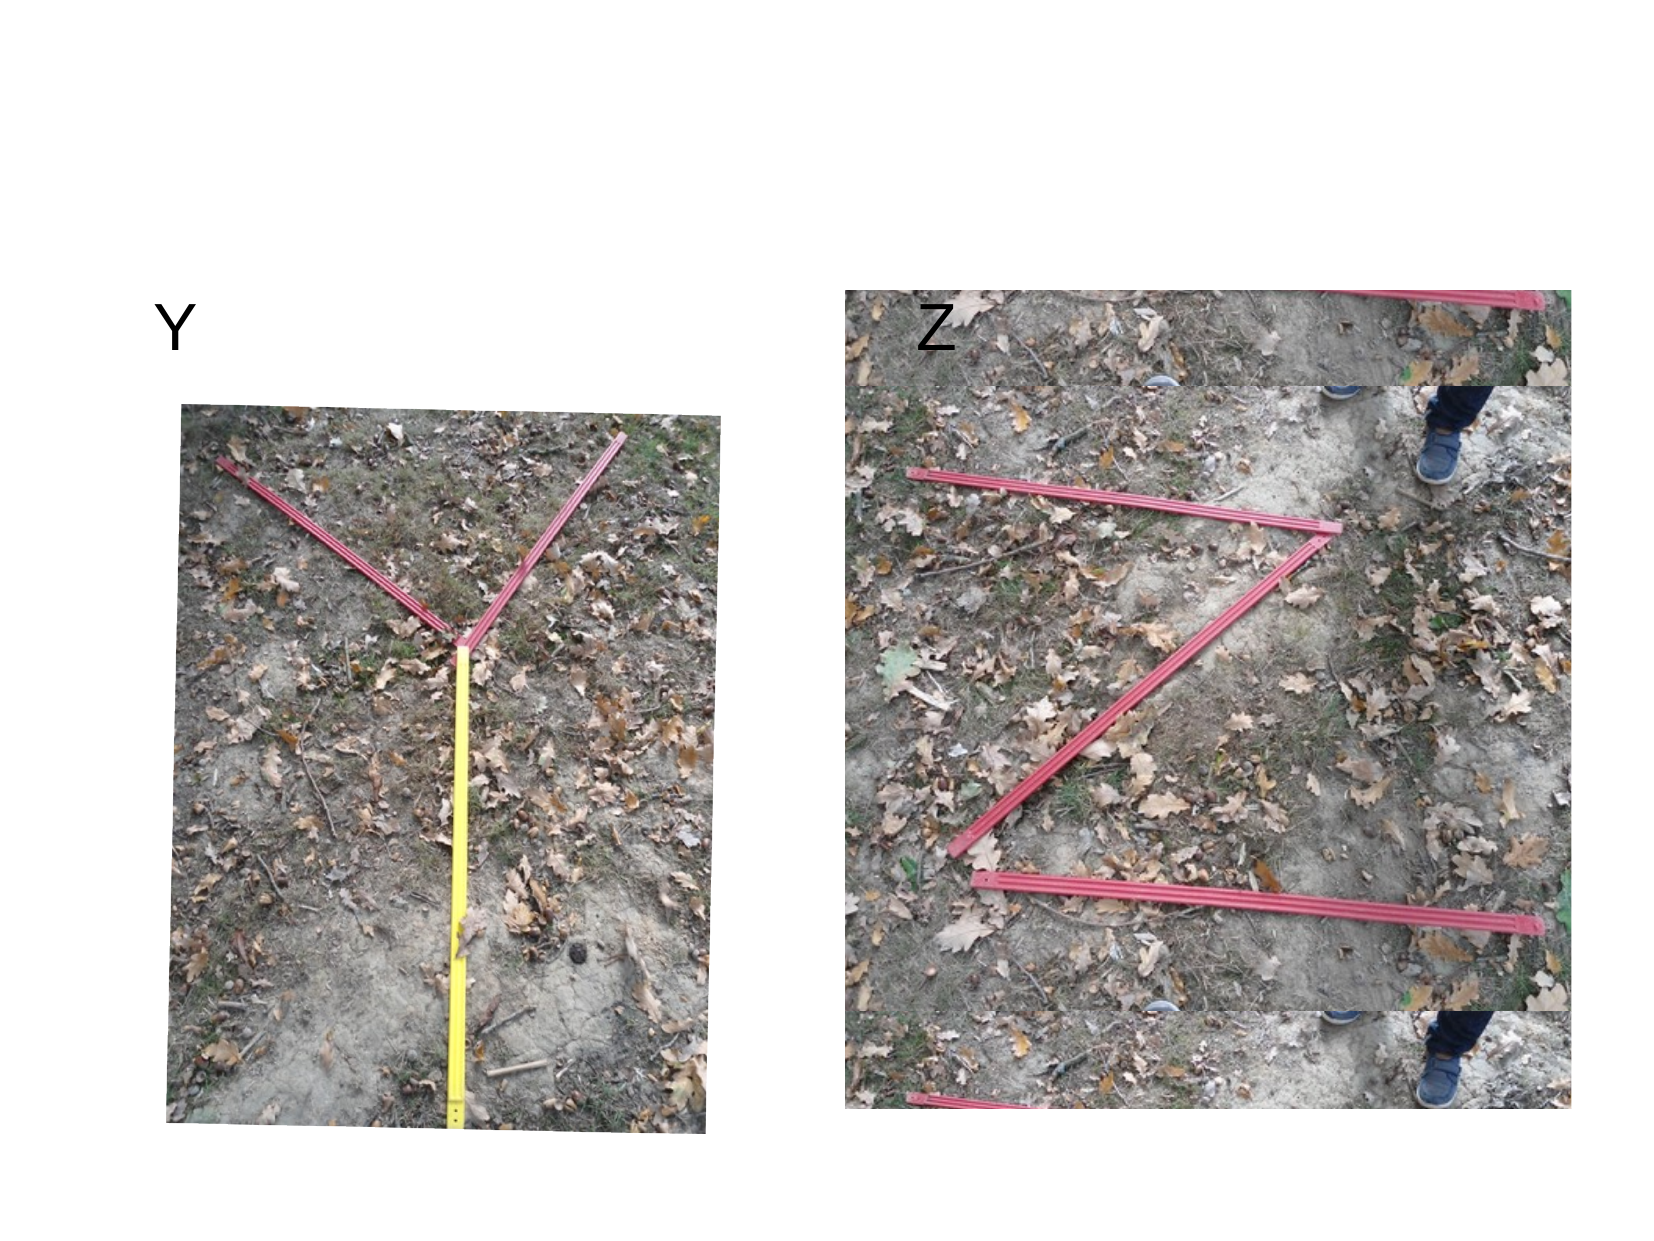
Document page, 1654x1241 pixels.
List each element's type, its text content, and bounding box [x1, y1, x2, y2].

list Y [82, 290, 809, 1109]
picture [165, 403, 721, 1134]
list Z [845, 290, 1572, 1109]
